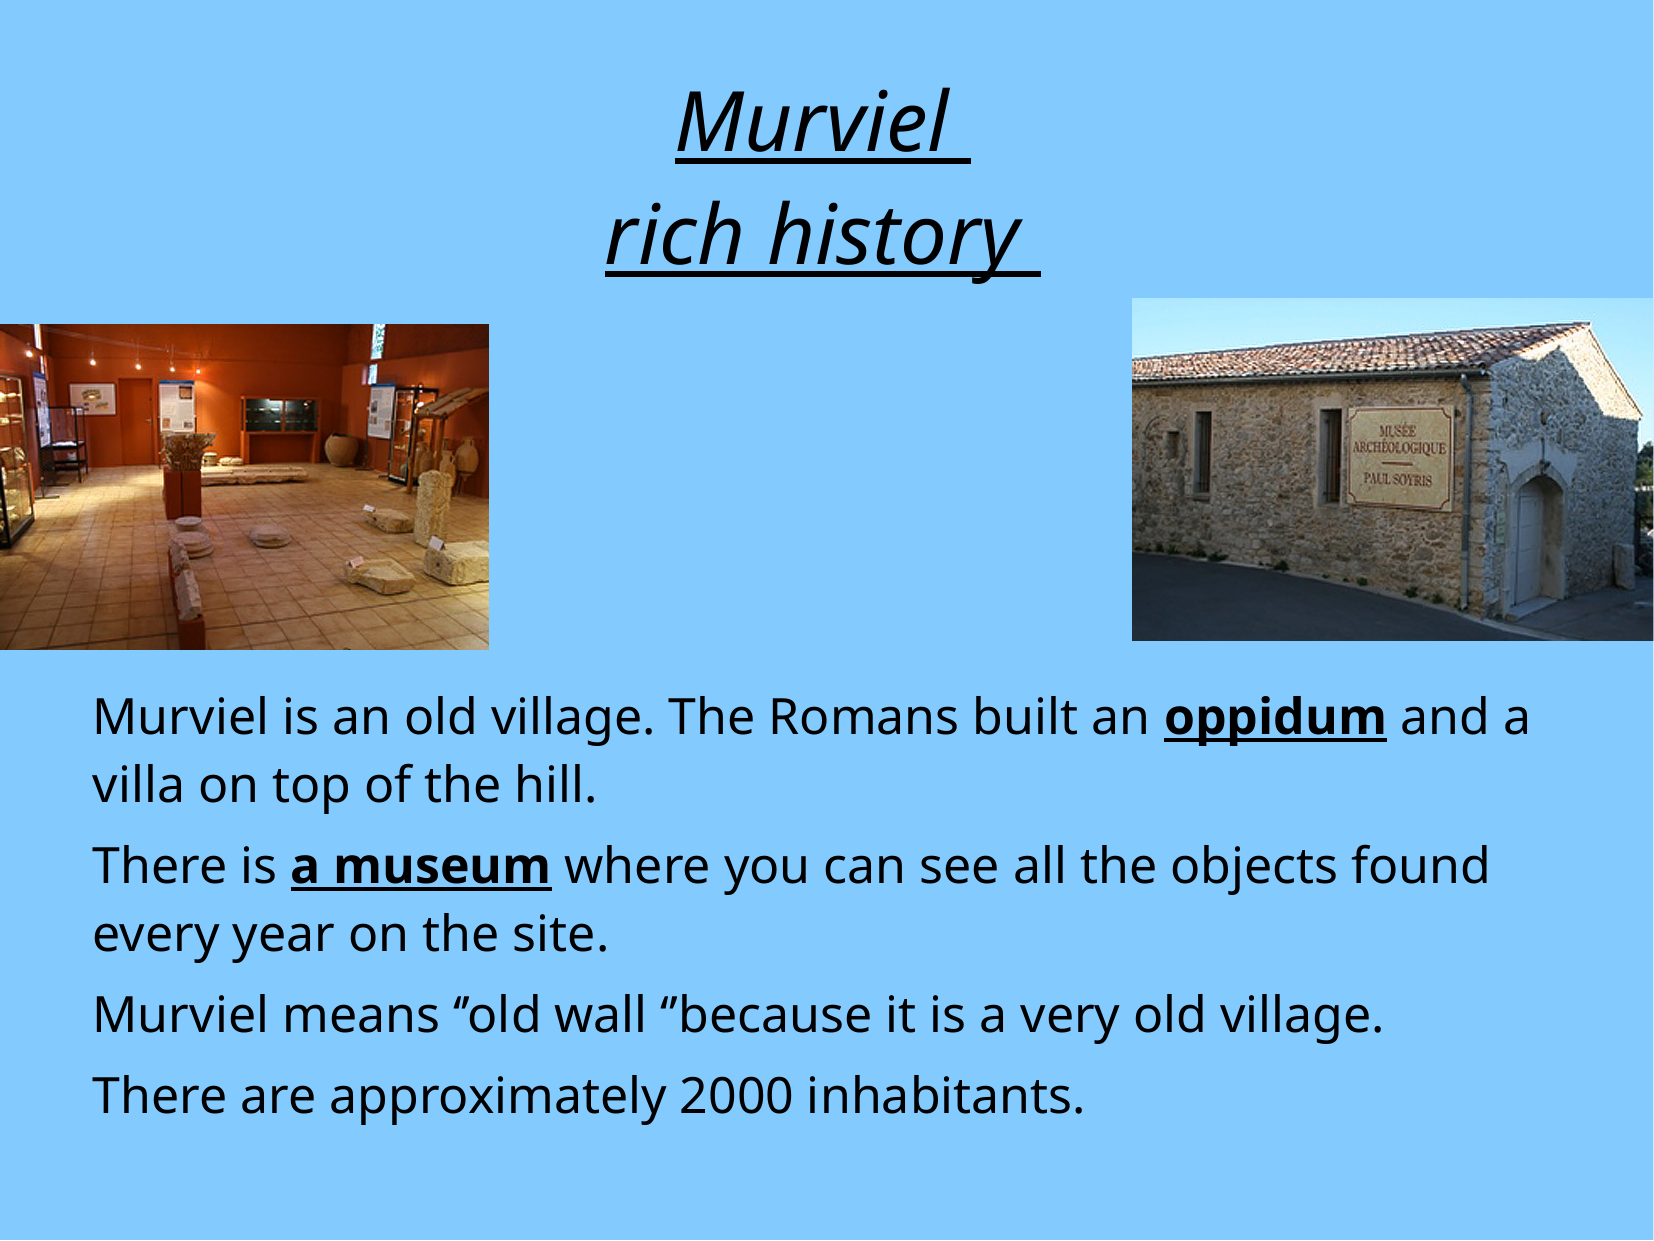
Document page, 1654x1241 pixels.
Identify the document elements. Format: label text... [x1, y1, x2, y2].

picture [1132, 298, 1654, 641]
text_box Murviel rich history [513, 0, 1133, 352]
list Murviel is an old village. The Romans built an oppidum and a villa on top of the hill. There is a museum where you can see all the objects found every year on the site. Murviel means ‘’old wall ‘’because it is a very old village. There are approximately 2000 inhabitants. [77, 673, 1563, 1241]
picture [0, 324, 489, 650]
